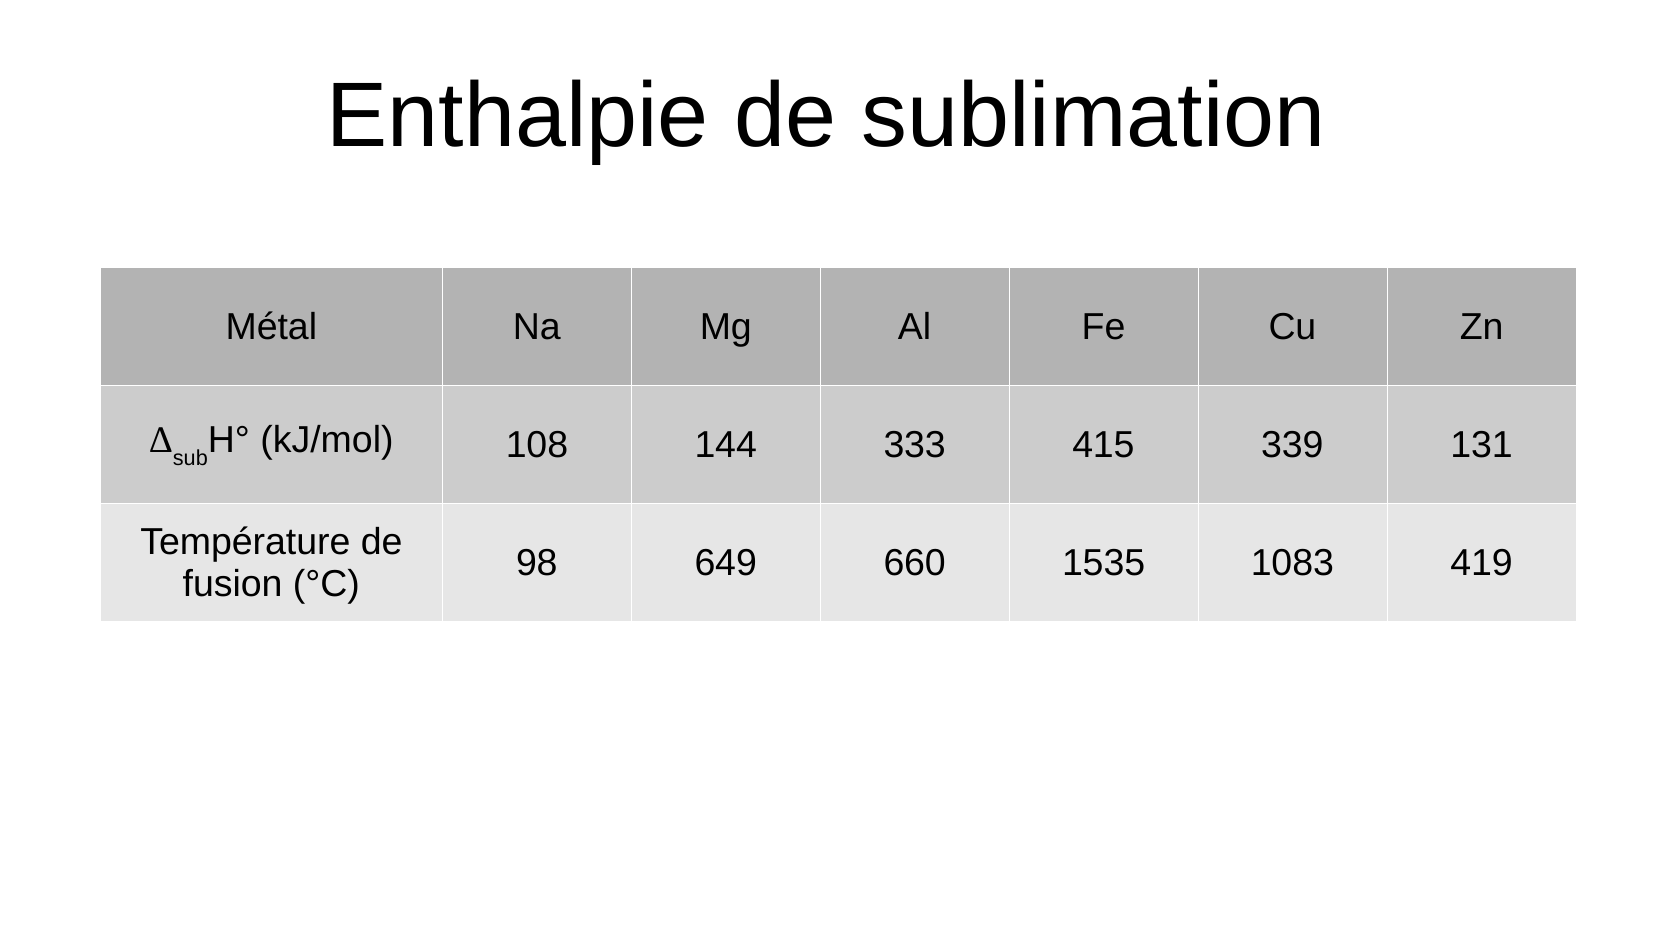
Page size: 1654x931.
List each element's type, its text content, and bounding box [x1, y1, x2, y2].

table_cell 131 [1388, 386, 1576, 503]
table_cell ΔsubH° (kJ/mol) [101, 386, 442, 503]
table_cell 108 [443, 386, 631, 503]
table_cell 660 [821, 504, 1009, 621]
table_cell 333 [821, 386, 1009, 503]
table_cell 415 [1010, 386, 1198, 503]
table_cell Température de fusion (°C) [101, 504, 442, 621]
table_cell 144 [632, 386, 820, 503]
table_header Cu [1199, 268, 1387, 385]
table_header Al [821, 268, 1009, 385]
table_header Fe [1010, 268, 1198, 385]
table_header Métal [101, 268, 442, 385]
table_cell 1083 [1199, 504, 1387, 621]
table_header Zn [1388, 268, 1576, 385]
table_cell 649 [632, 504, 820, 621]
table_cell 98 [443, 504, 631, 621]
table_cell 419 [1388, 504, 1576, 621]
table_cell 339 [1199, 386, 1387, 503]
table_header Mg [632, 268, 820, 385]
table_cell 1535 [1010, 504, 1198, 621]
title Enthalpie de sublimation [82, 37, 1571, 193]
table_header Na [443, 268, 631, 385]
